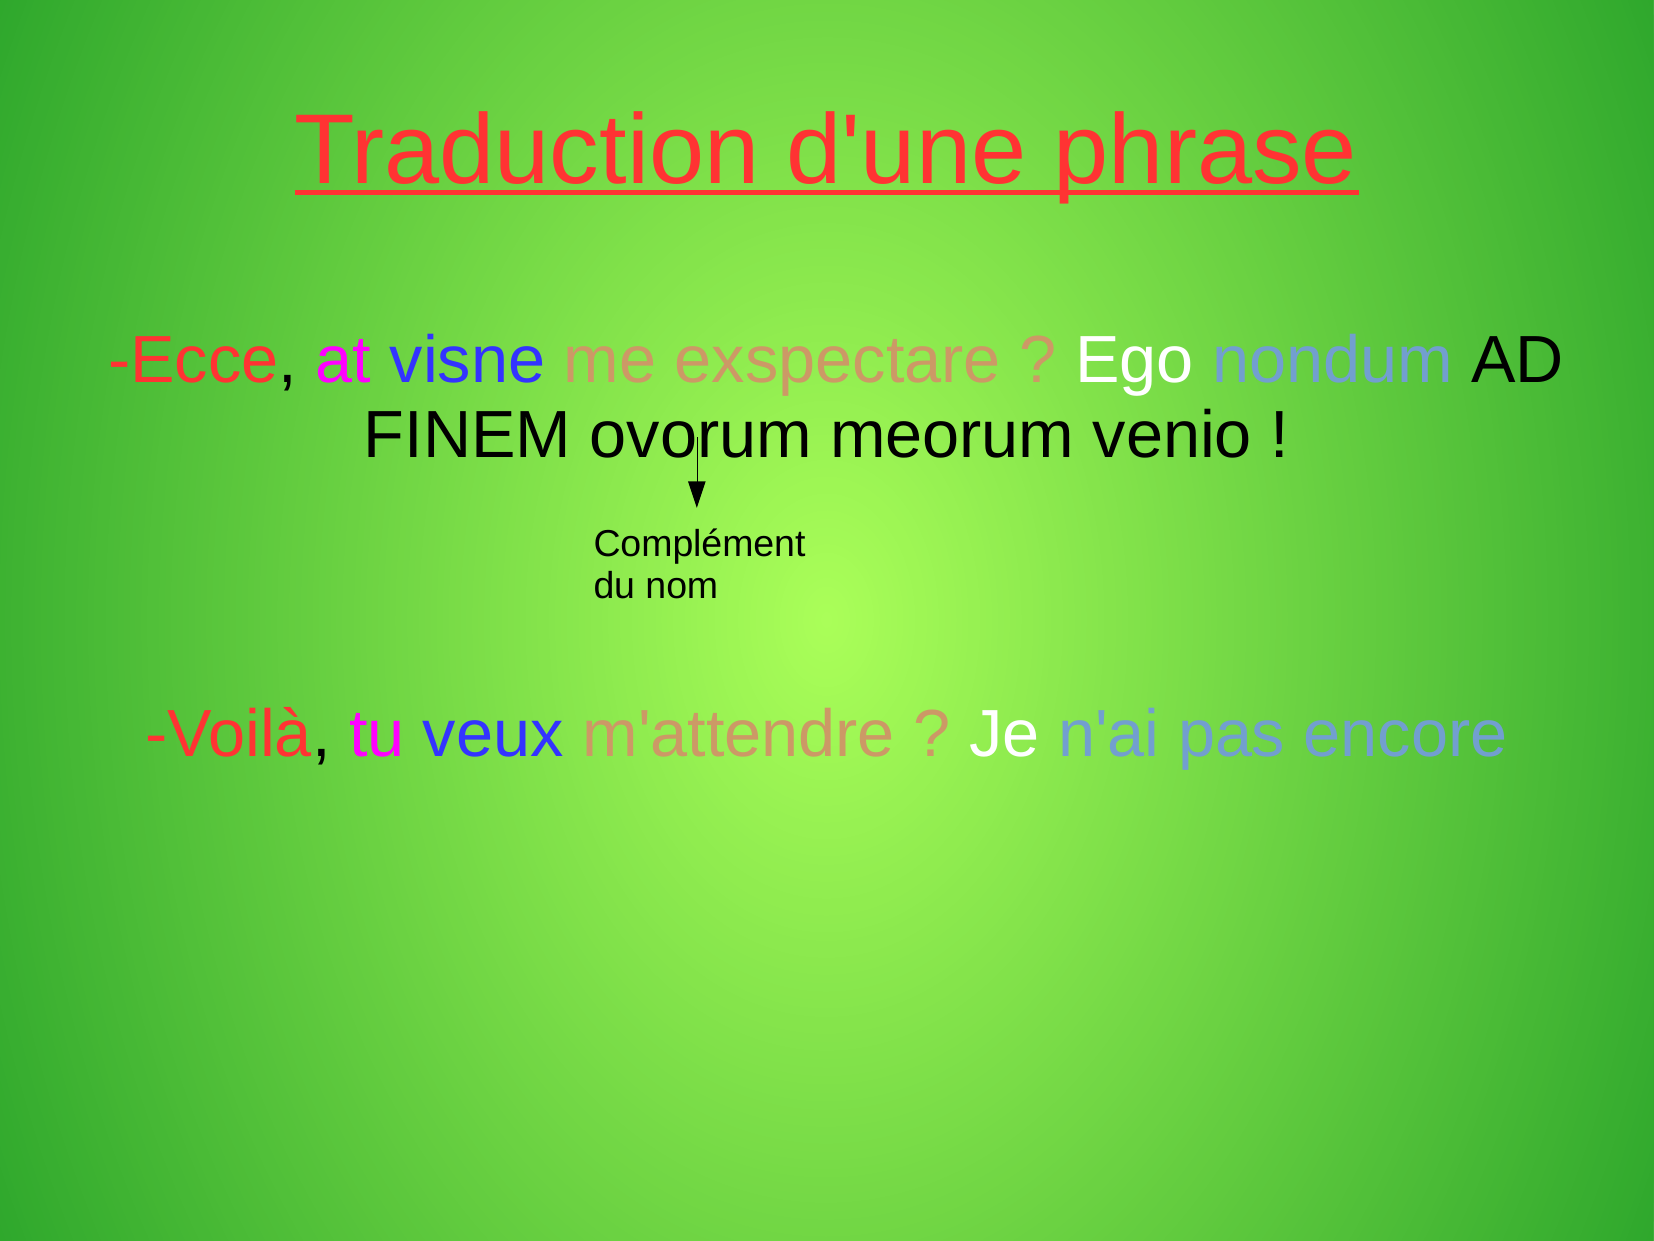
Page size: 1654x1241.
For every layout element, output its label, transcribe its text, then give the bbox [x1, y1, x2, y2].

text_box Complément du nom [578, 515, 839, 615]
subtitle -Ecce, at visne me exspectare ? Ego nondum AD FINEM ovorum meorum venio ! -Voilà, tu veux m'attendre ? Je n'ai pas encore [82, 299, 1571, 1019]
title Traduction d'une phrase [82, 47, 1571, 252]
